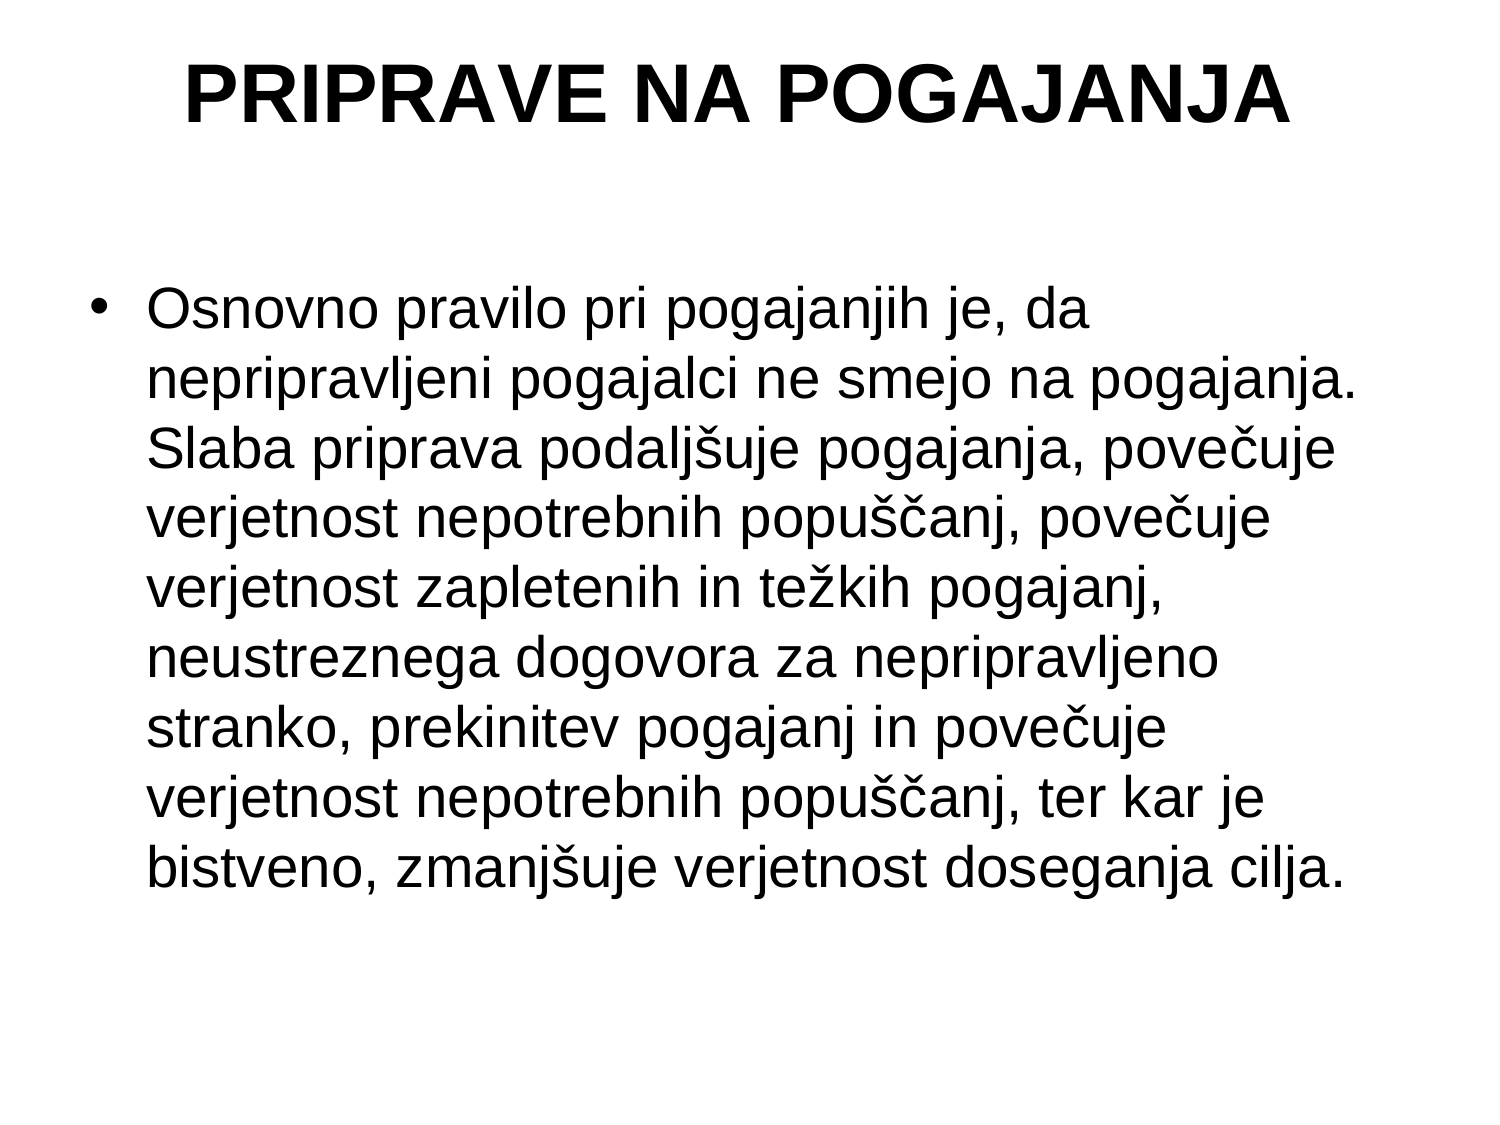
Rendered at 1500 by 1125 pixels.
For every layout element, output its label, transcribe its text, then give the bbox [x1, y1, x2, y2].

title PRIPRAVE NA POGAJANJA [75, 31, 1426, 247]
list Osnovno pravilo pri pogajanjih je, da nepripravljeni pogajalci ne smejo na pogajanja. Slaba priprava podaljšuje pogajanja, povečuje verjetnost nepotrebnih popuščanj, povečuje verjetnost zapletenih in težkih pogajanj, neustreznega dogovora za nepripravljeno stranko, prekinitev pogajanj in povečuje verjetnost nepotrebnih popuščanj, ter kar je bistveno, zmanjšuje verjetnost doseganja cilja. [75, 262, 1426, 1006]
